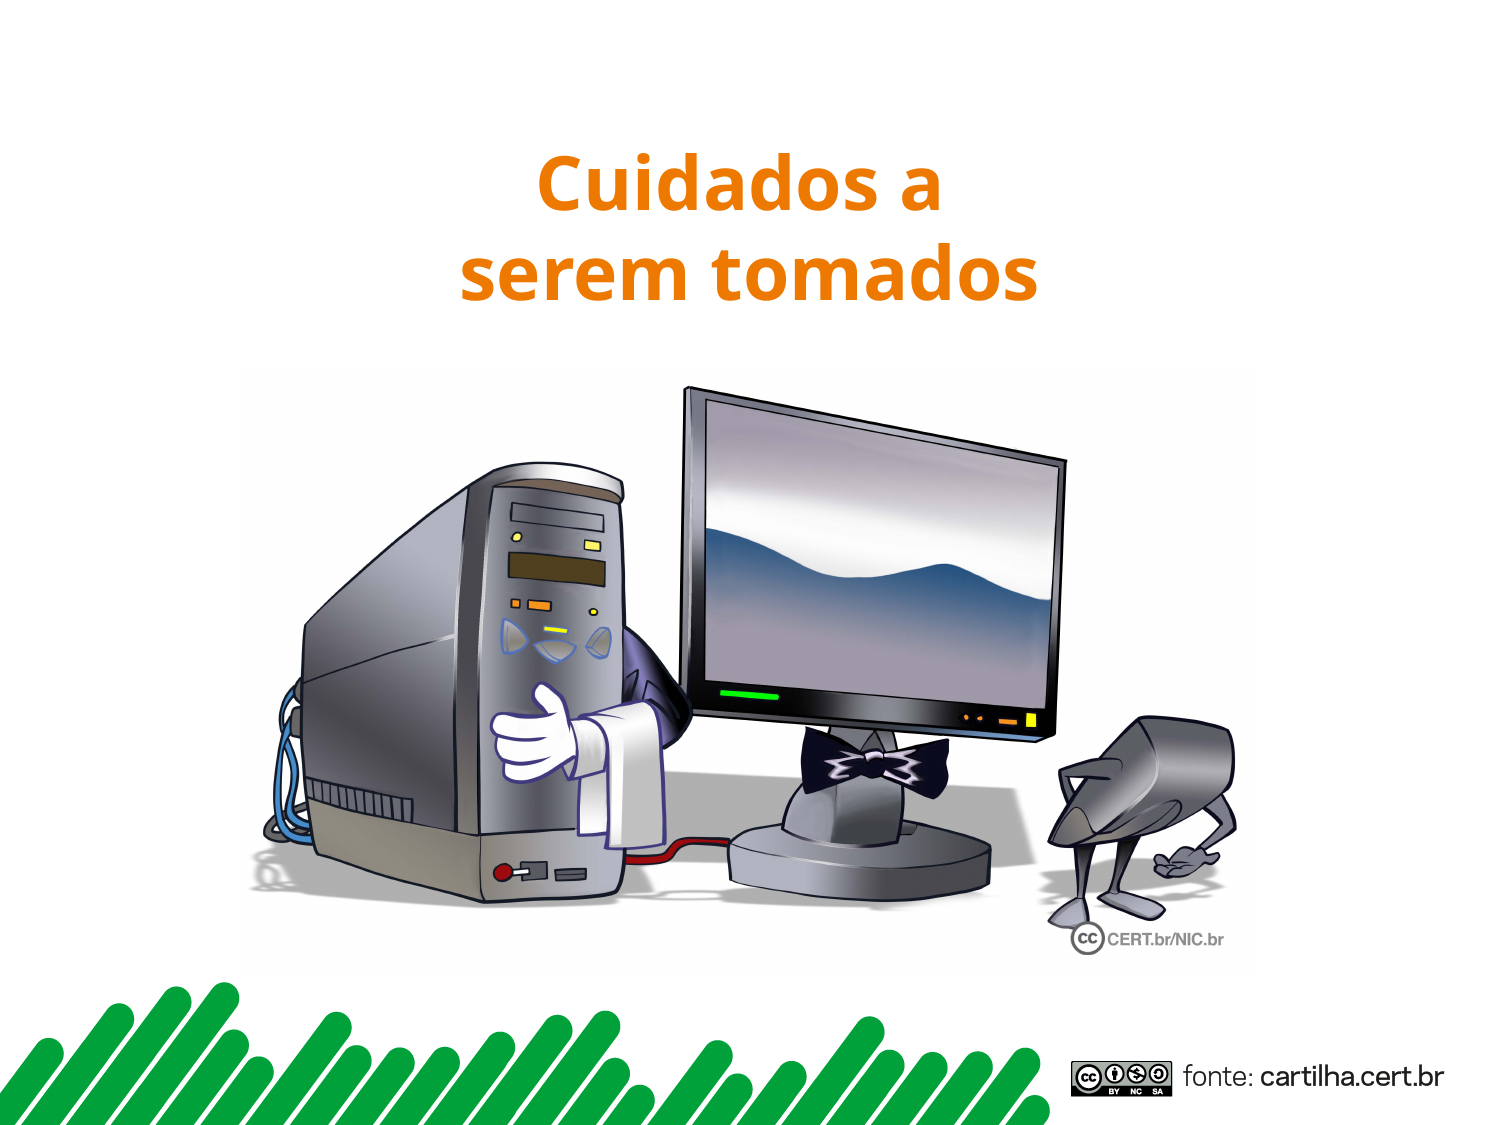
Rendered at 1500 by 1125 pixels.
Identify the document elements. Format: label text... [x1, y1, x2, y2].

picture [0, 0, 1500, 1125]
title Cuidados a serem tomados [112, 125, 1388, 326]
